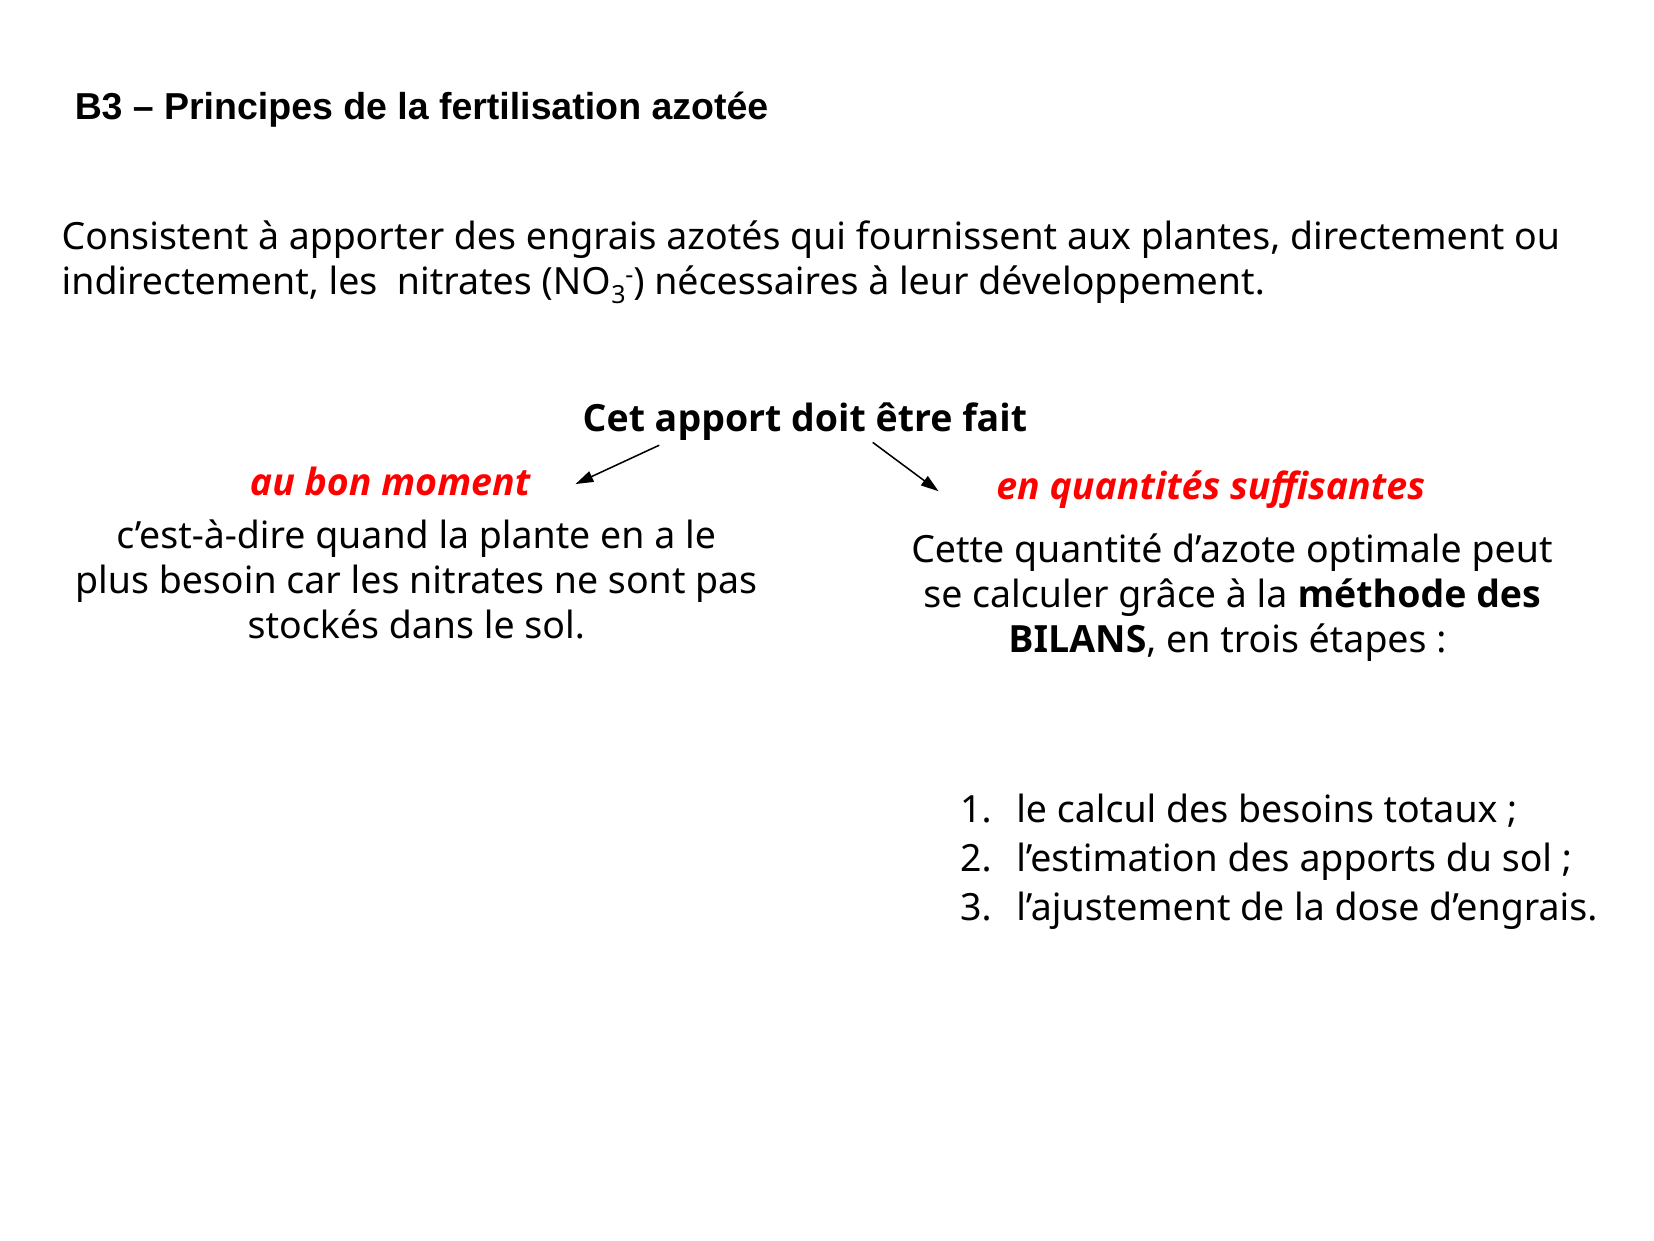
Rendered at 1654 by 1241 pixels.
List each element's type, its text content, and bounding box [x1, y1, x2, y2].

text_box le calcul des besoins totaux ; l’estimation des apports du sol ; l’ajustement de la dose d’engrais. [943, 776, 1654, 982]
text_box Cet apport doit être fait [566, 386, 1052, 448]
text_box en quantités suffisantes [931, 453, 1491, 516]
text_box au bon moment [110, 449, 671, 502]
text_box Cette quantité d’azote optimale peut se calculer grâce à la méthode des BILANS, en trois étapes : [870, 516, 1594, 714]
text_box Consistent à apporter des engrais azotés qui fournissent aux plantes, directement ou indirectement, les nitrates (NO3-) nécessaires à leur développement. [45, 203, 1654, 318]
text_box c’est-à-dire quand la plante en a le plus besoin car les nitrates ne sont pas stockés dans le sol. [58, 502, 775, 655]
text_box B3 – Principes de la fertilisation azotée [58, 73, 1231, 136]
